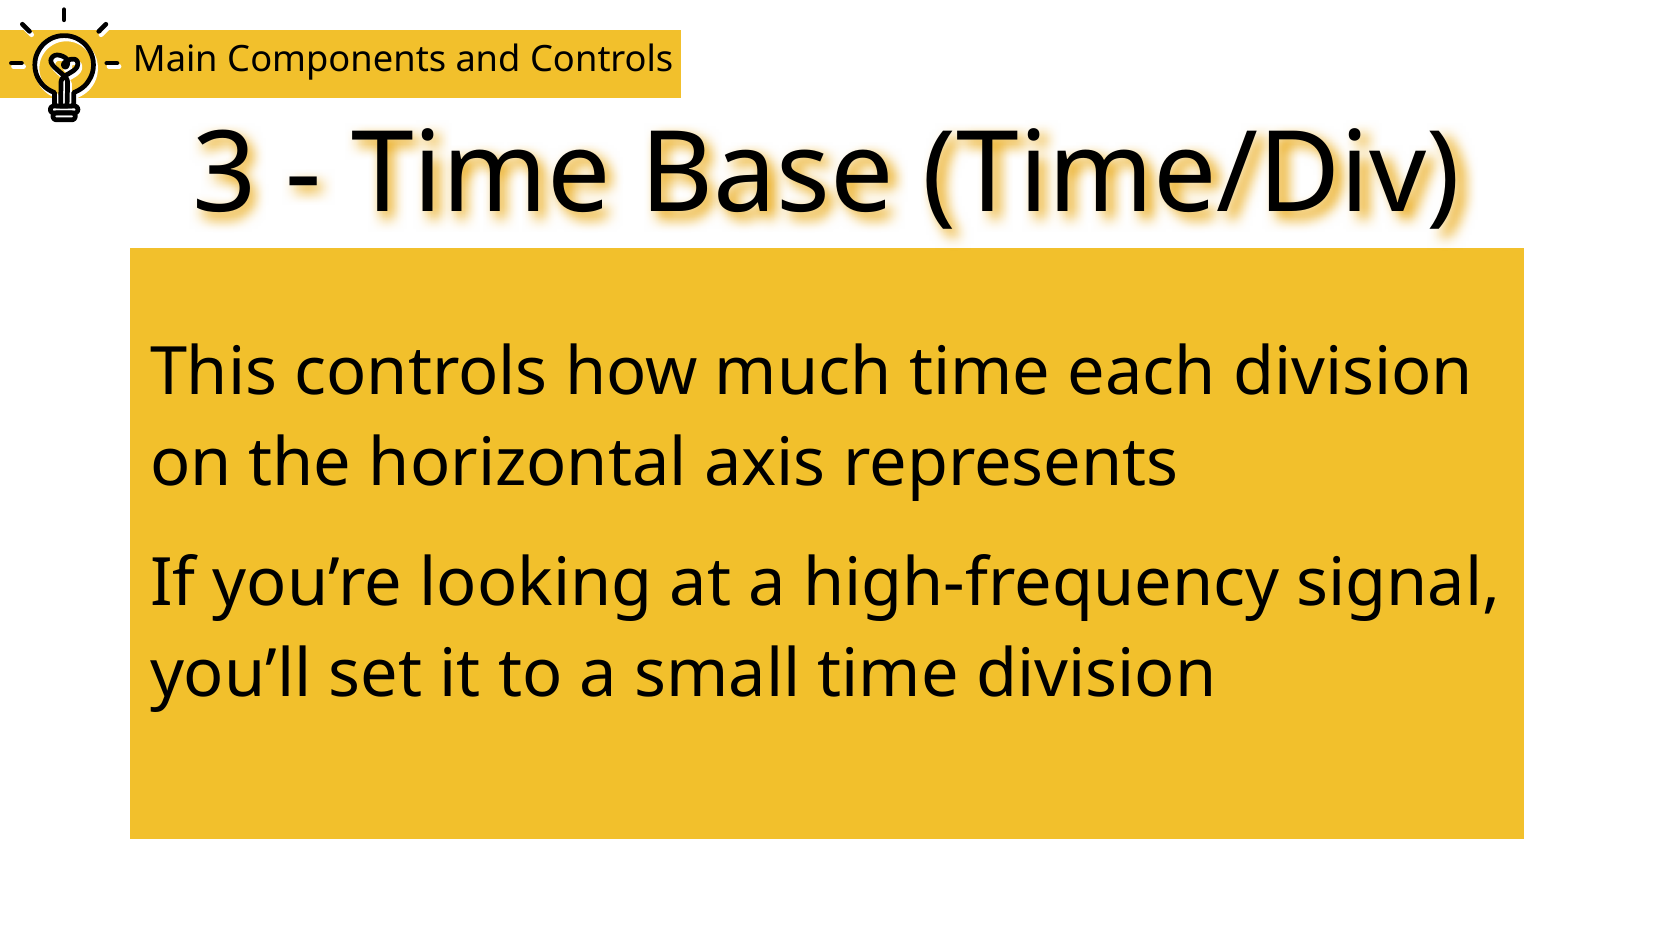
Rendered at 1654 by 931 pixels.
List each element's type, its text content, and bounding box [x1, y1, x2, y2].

title 3 - Time Base (Time/Div) [82, 88, 1571, 249]
subtitle Main Components and Controls [132, 17, 677, 97]
list This controls how much time each division on the horizontal axis represents If you’re looking at a high-frequency signal, you’ll set it to a small time division [150, 323, 1544, 788]
